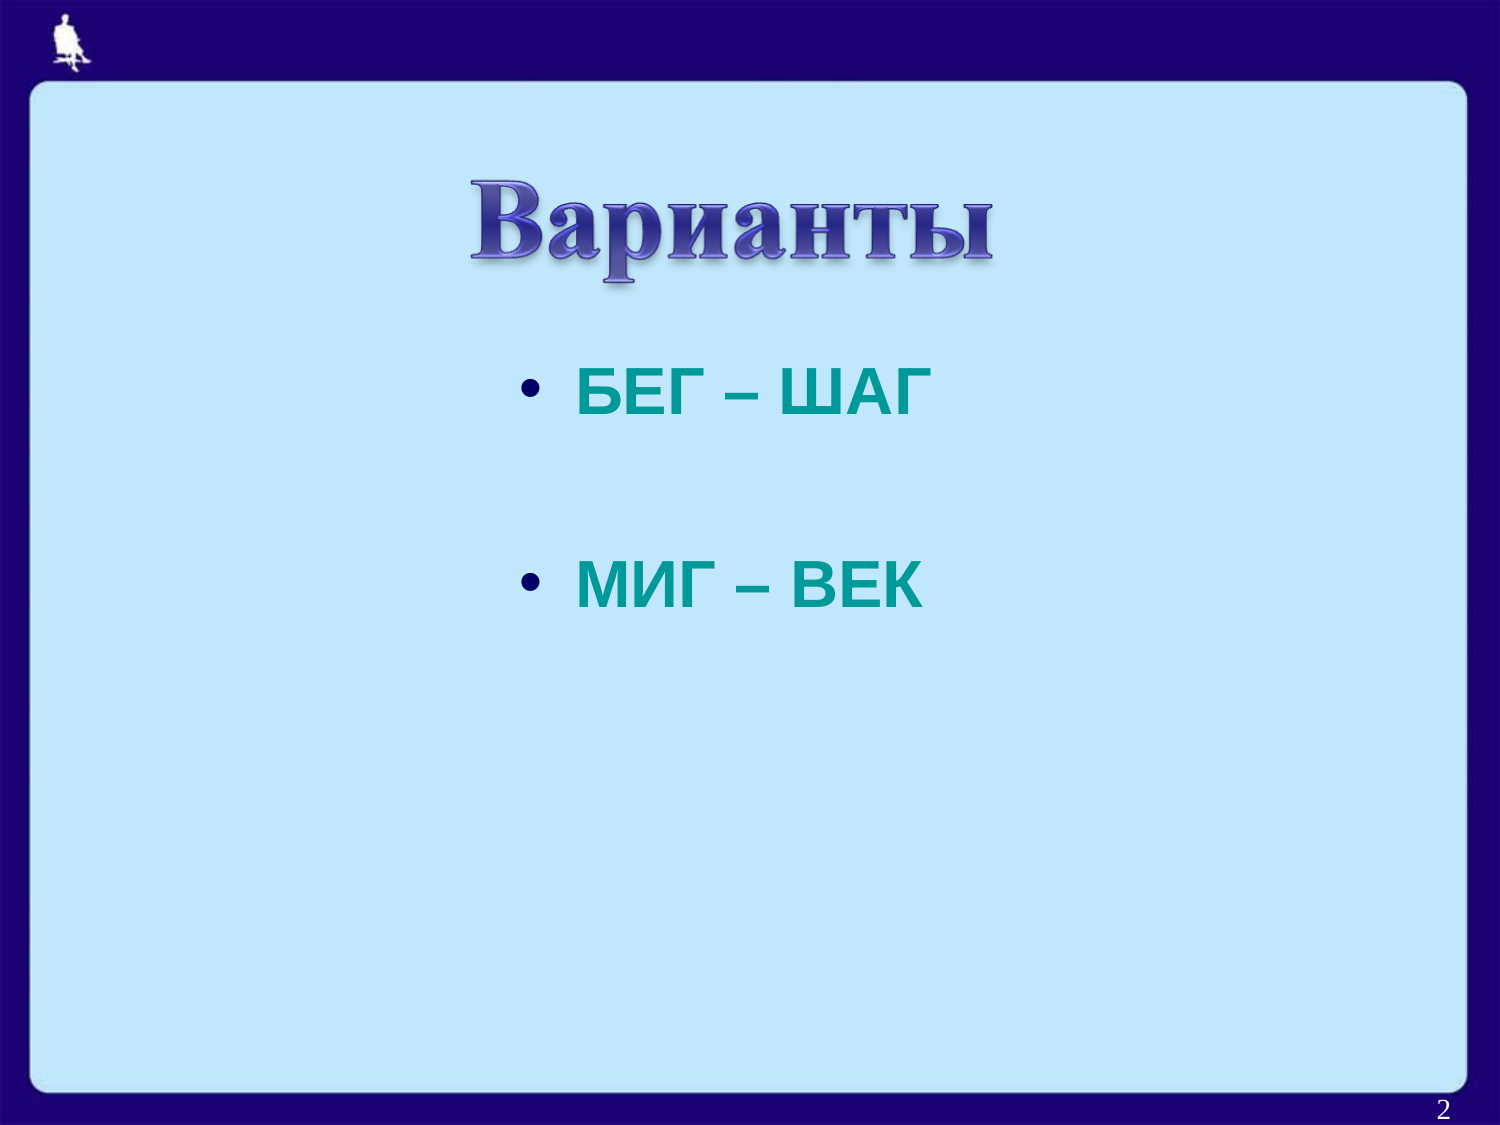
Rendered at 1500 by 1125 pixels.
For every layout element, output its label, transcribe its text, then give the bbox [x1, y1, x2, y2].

picture [0, 0, 1500, 1125]
list БЕГ – ШАГ МИГ – ВЕК [503, 339, 961, 1083]
text_box <номер> [1116, 1082, 1467, 1125]
